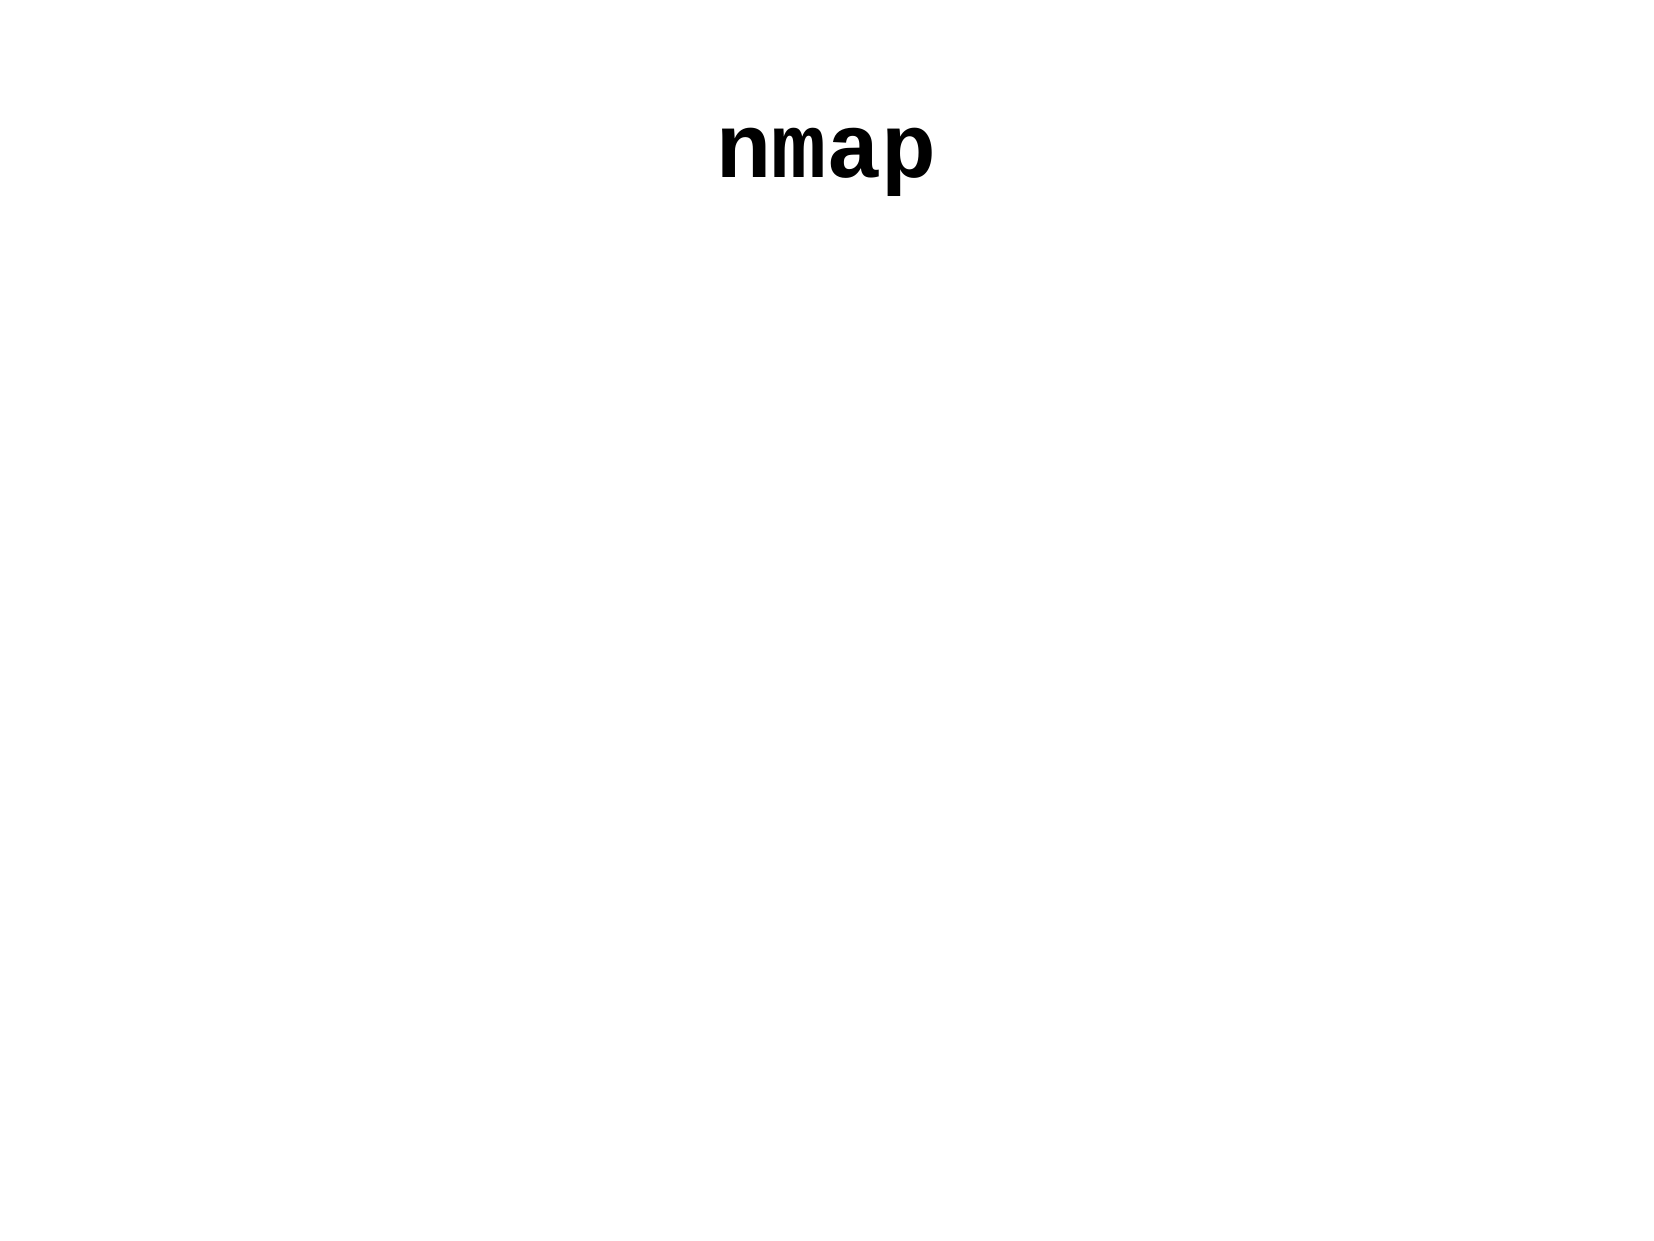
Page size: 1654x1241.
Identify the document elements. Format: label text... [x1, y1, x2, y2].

title nmap [82, 49, 1571, 257]
